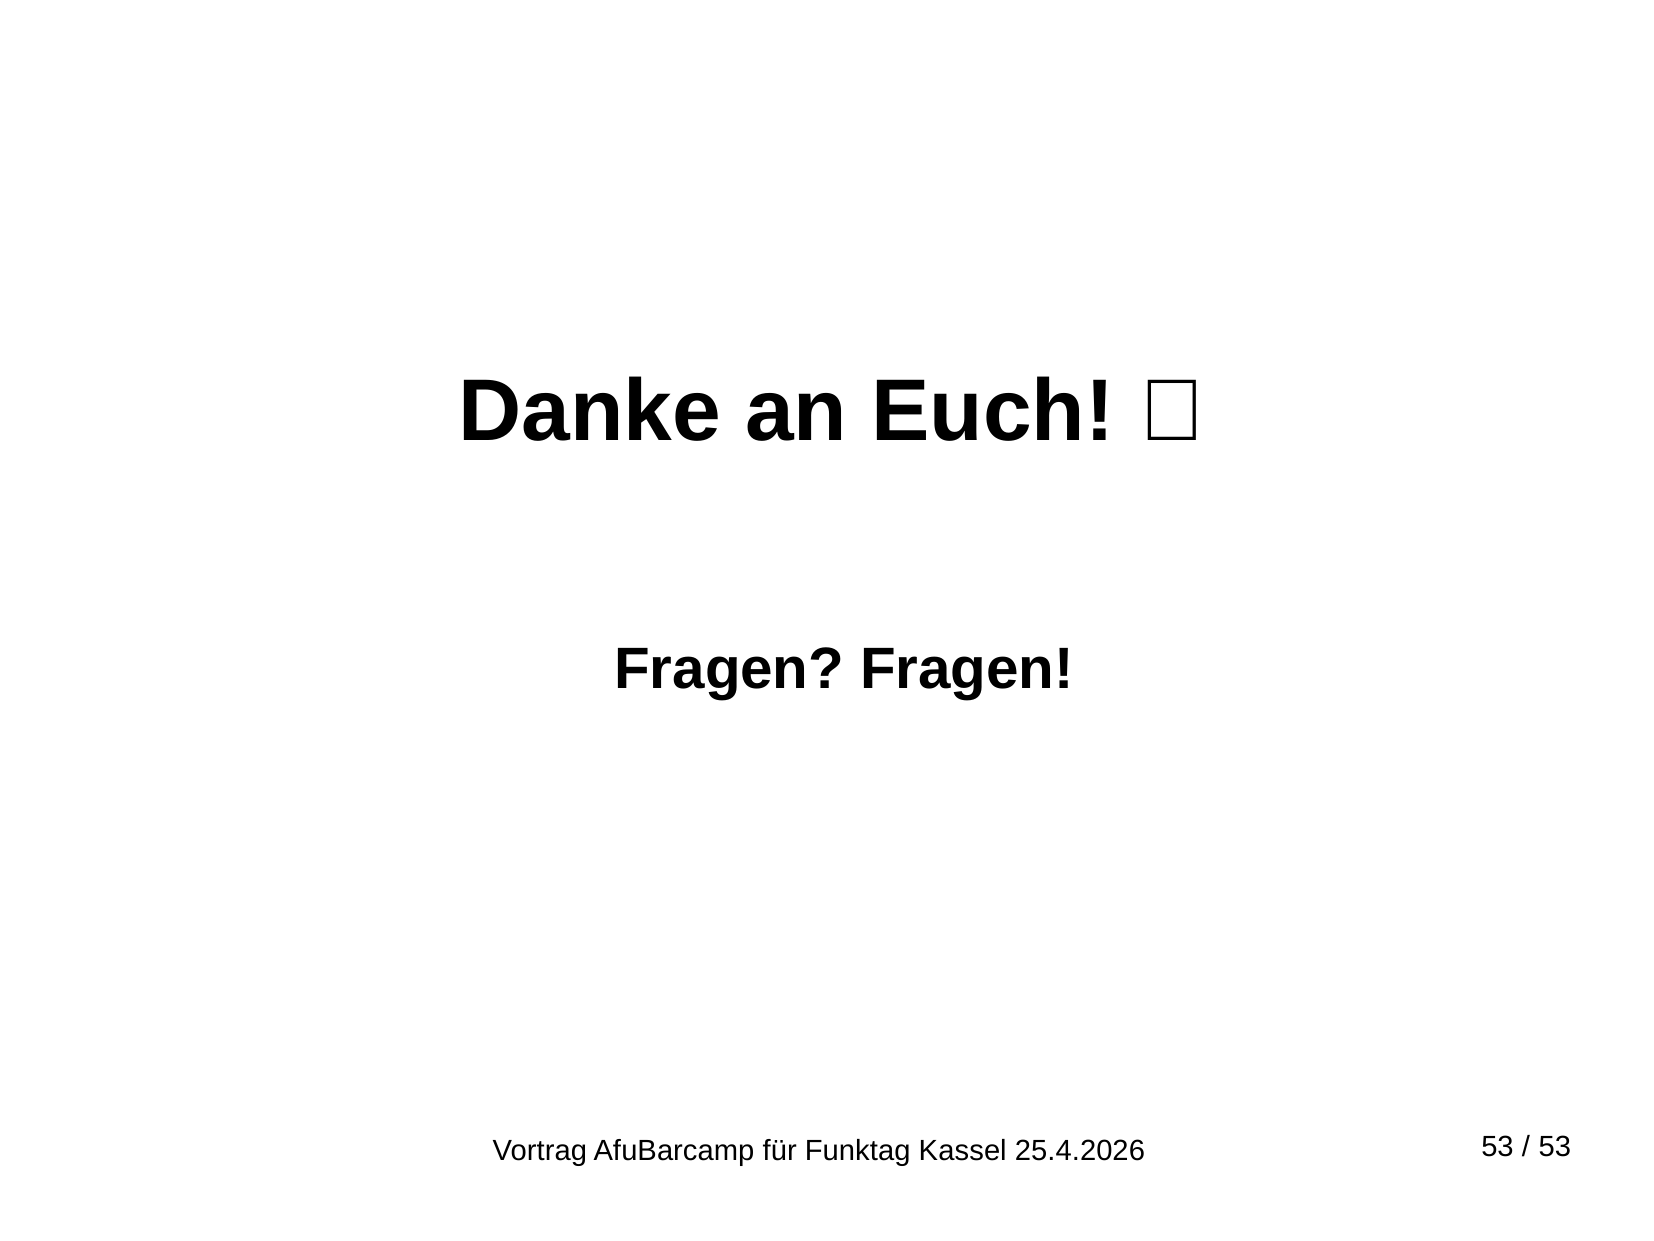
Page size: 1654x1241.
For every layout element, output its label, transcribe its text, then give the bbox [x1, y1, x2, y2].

text_box Danke an Euch! 🙇 Fragen? Fragen! [308, 353, 1381, 709]
